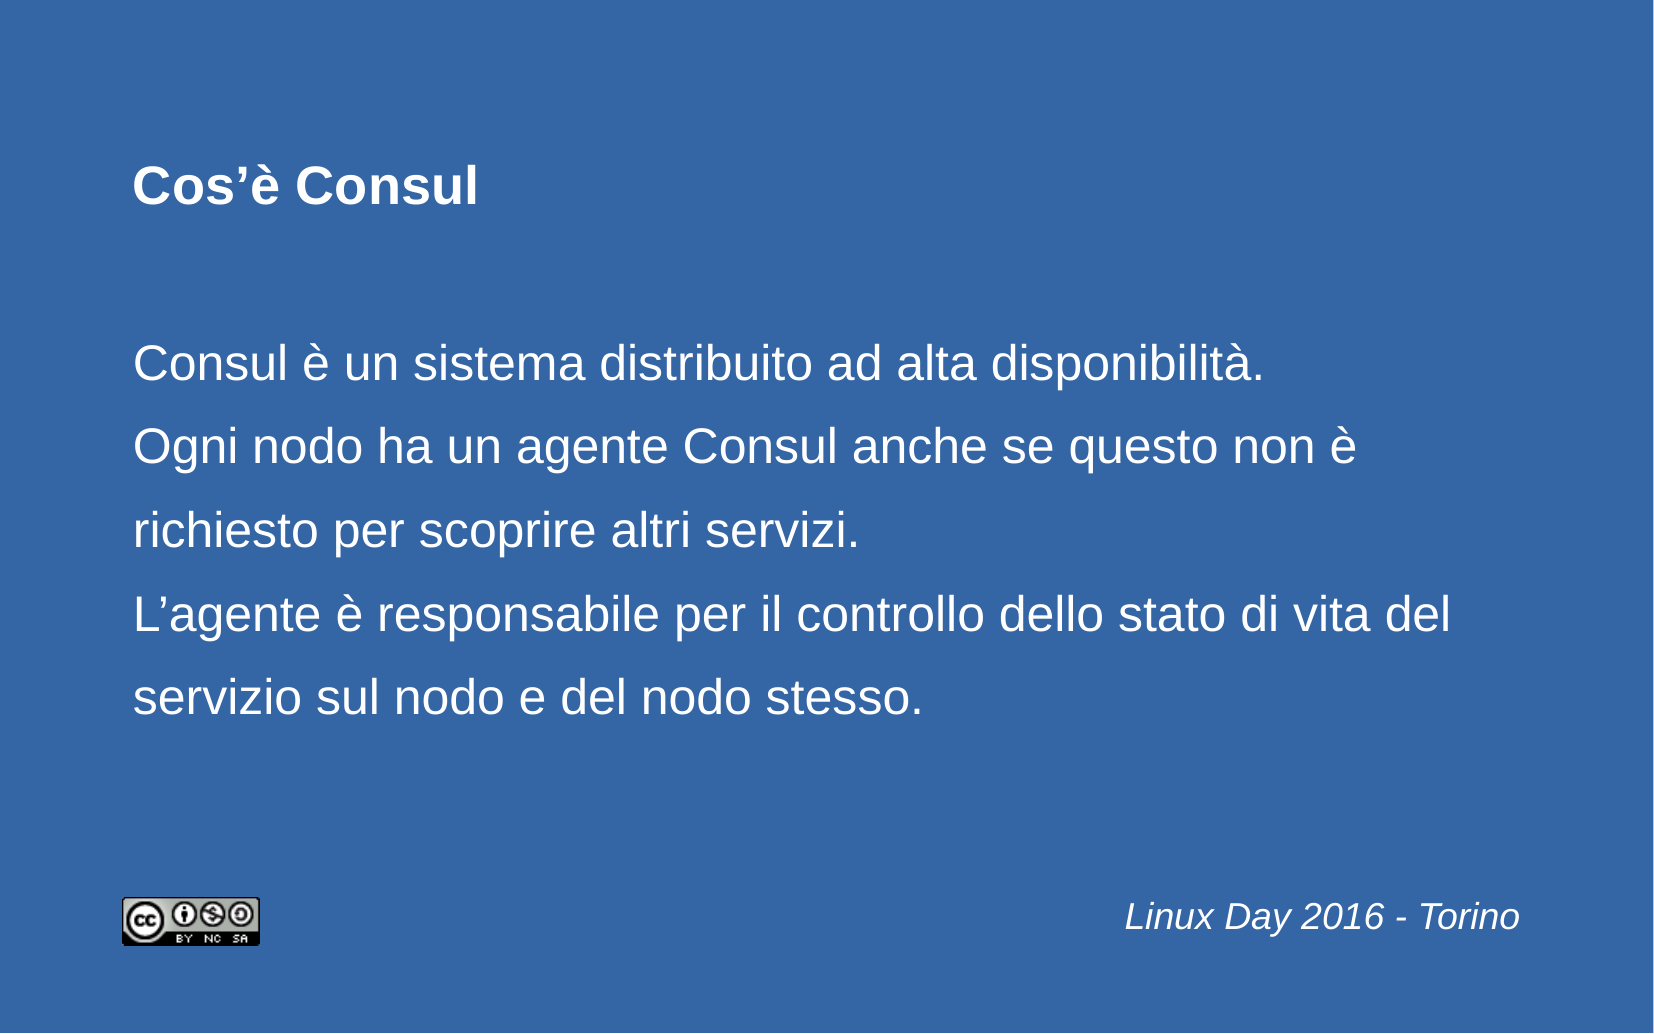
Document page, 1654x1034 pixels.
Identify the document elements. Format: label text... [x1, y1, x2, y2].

picture [122, 897, 260, 946]
text_box Linux Day 2016 - Torino [1109, 887, 1536, 1034]
text_box Cos’è Consul Consul è un sistema distribuito ad alta disponibilità. Ogni nodo ha un agente Consul anche se questo non è richiesto per scoprire altri servizi. L’agente è responsabile per il controllo dello stato di vita del servizio sul nodo e del nodo stesso. [118, 118, 1536, 961]
